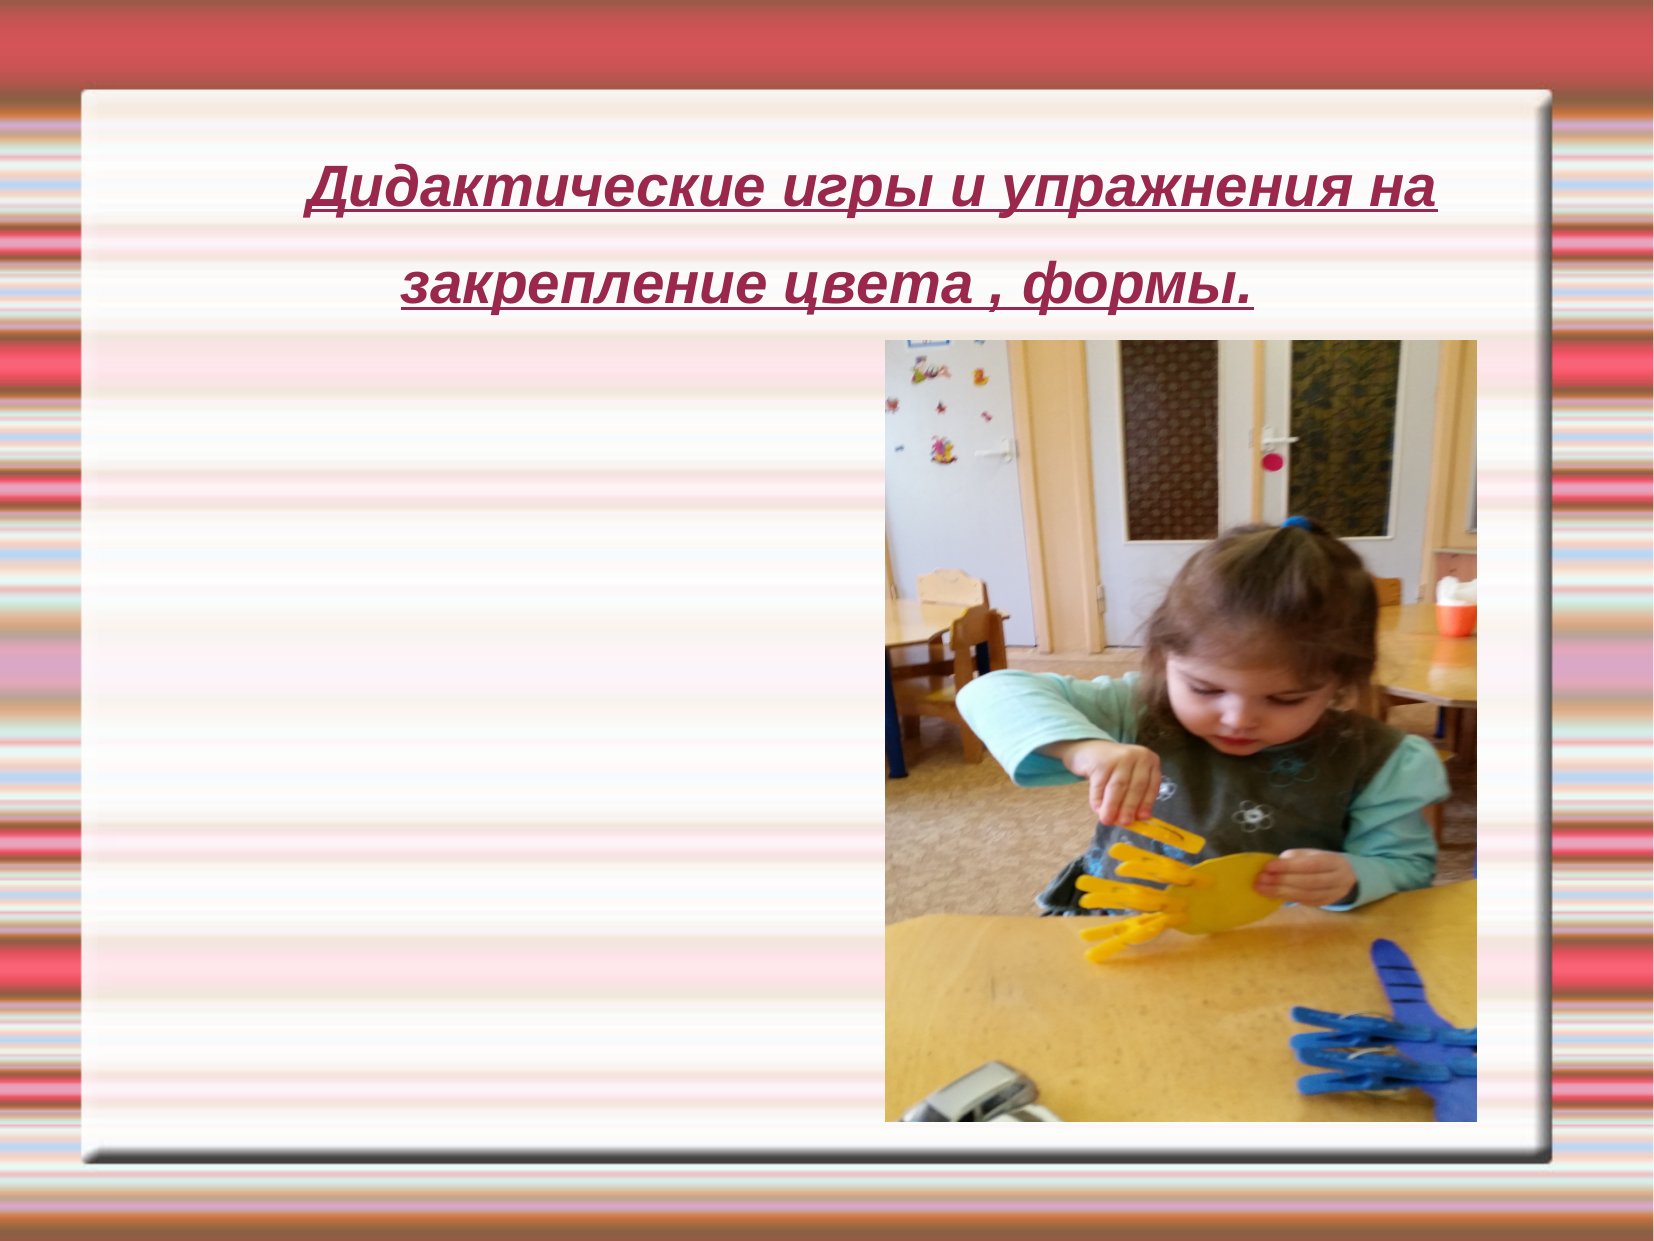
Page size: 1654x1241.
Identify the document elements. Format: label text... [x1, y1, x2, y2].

title Дидактические игры и упражнения на закрепление цвета , формы. [121, 114, 1534, 322]
picture [0, 0, 1654, 1241]
